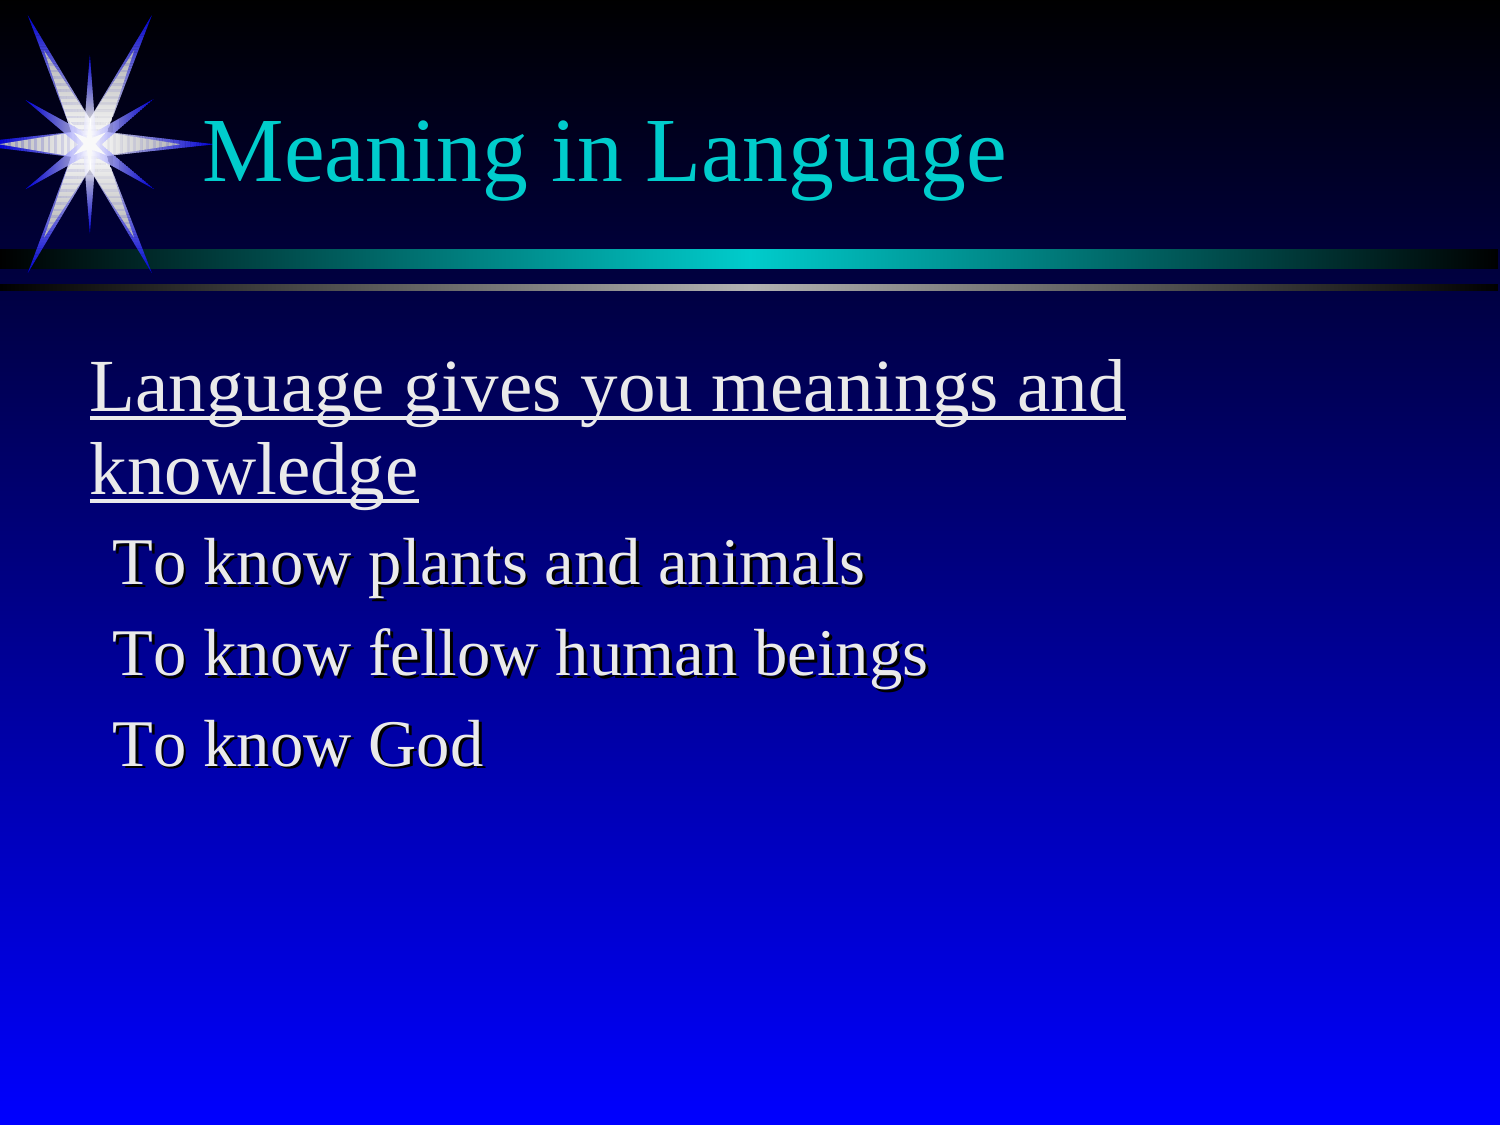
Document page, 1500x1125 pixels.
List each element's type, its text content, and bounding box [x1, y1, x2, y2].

title Meaning in Language [187, 48, 1463, 252]
list To know plants and animals To know fellow human beings To know God [112, 525, 1388, 986]
text_box Language gives you meanings and knowledge [75, 337, 1463, 519]
